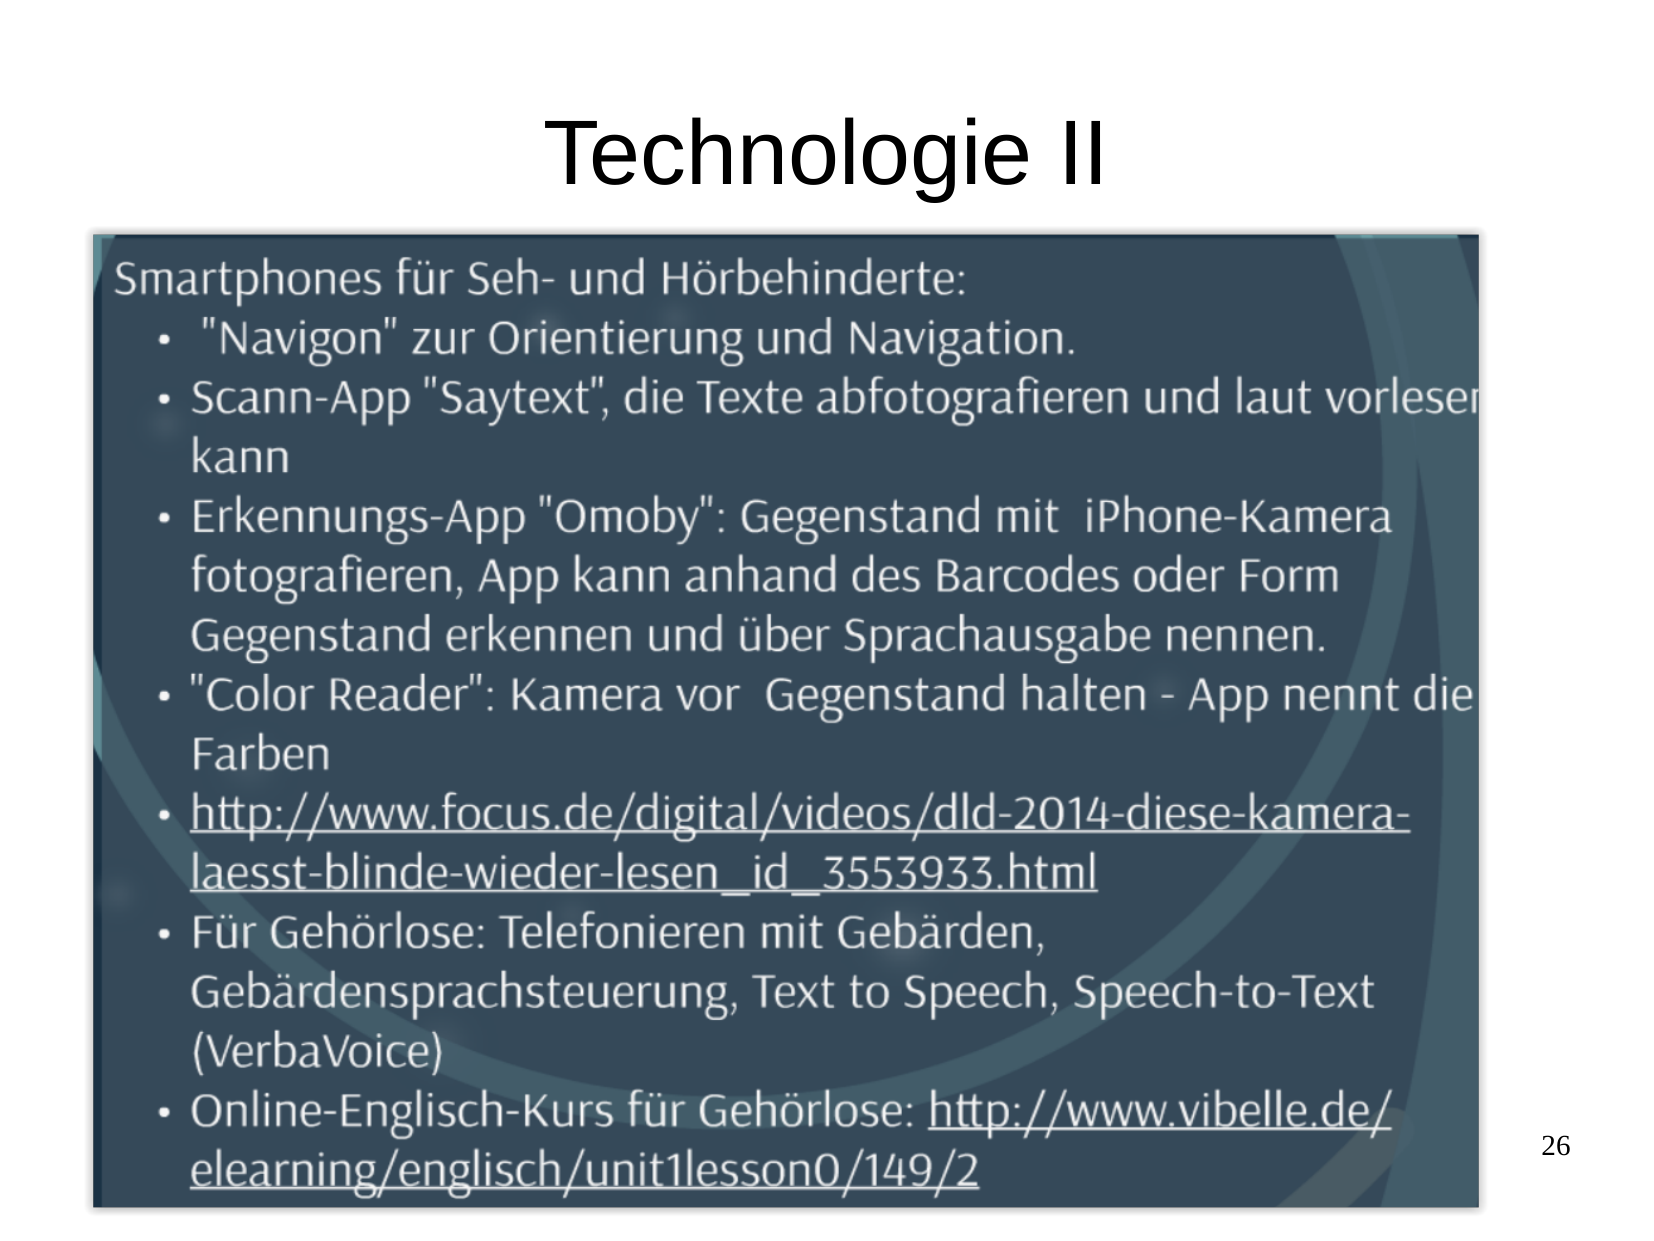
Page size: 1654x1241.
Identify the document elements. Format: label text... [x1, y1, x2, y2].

picture [82, 224, 1489, 1217]
title Technologie II [82, 49, 1571, 257]
